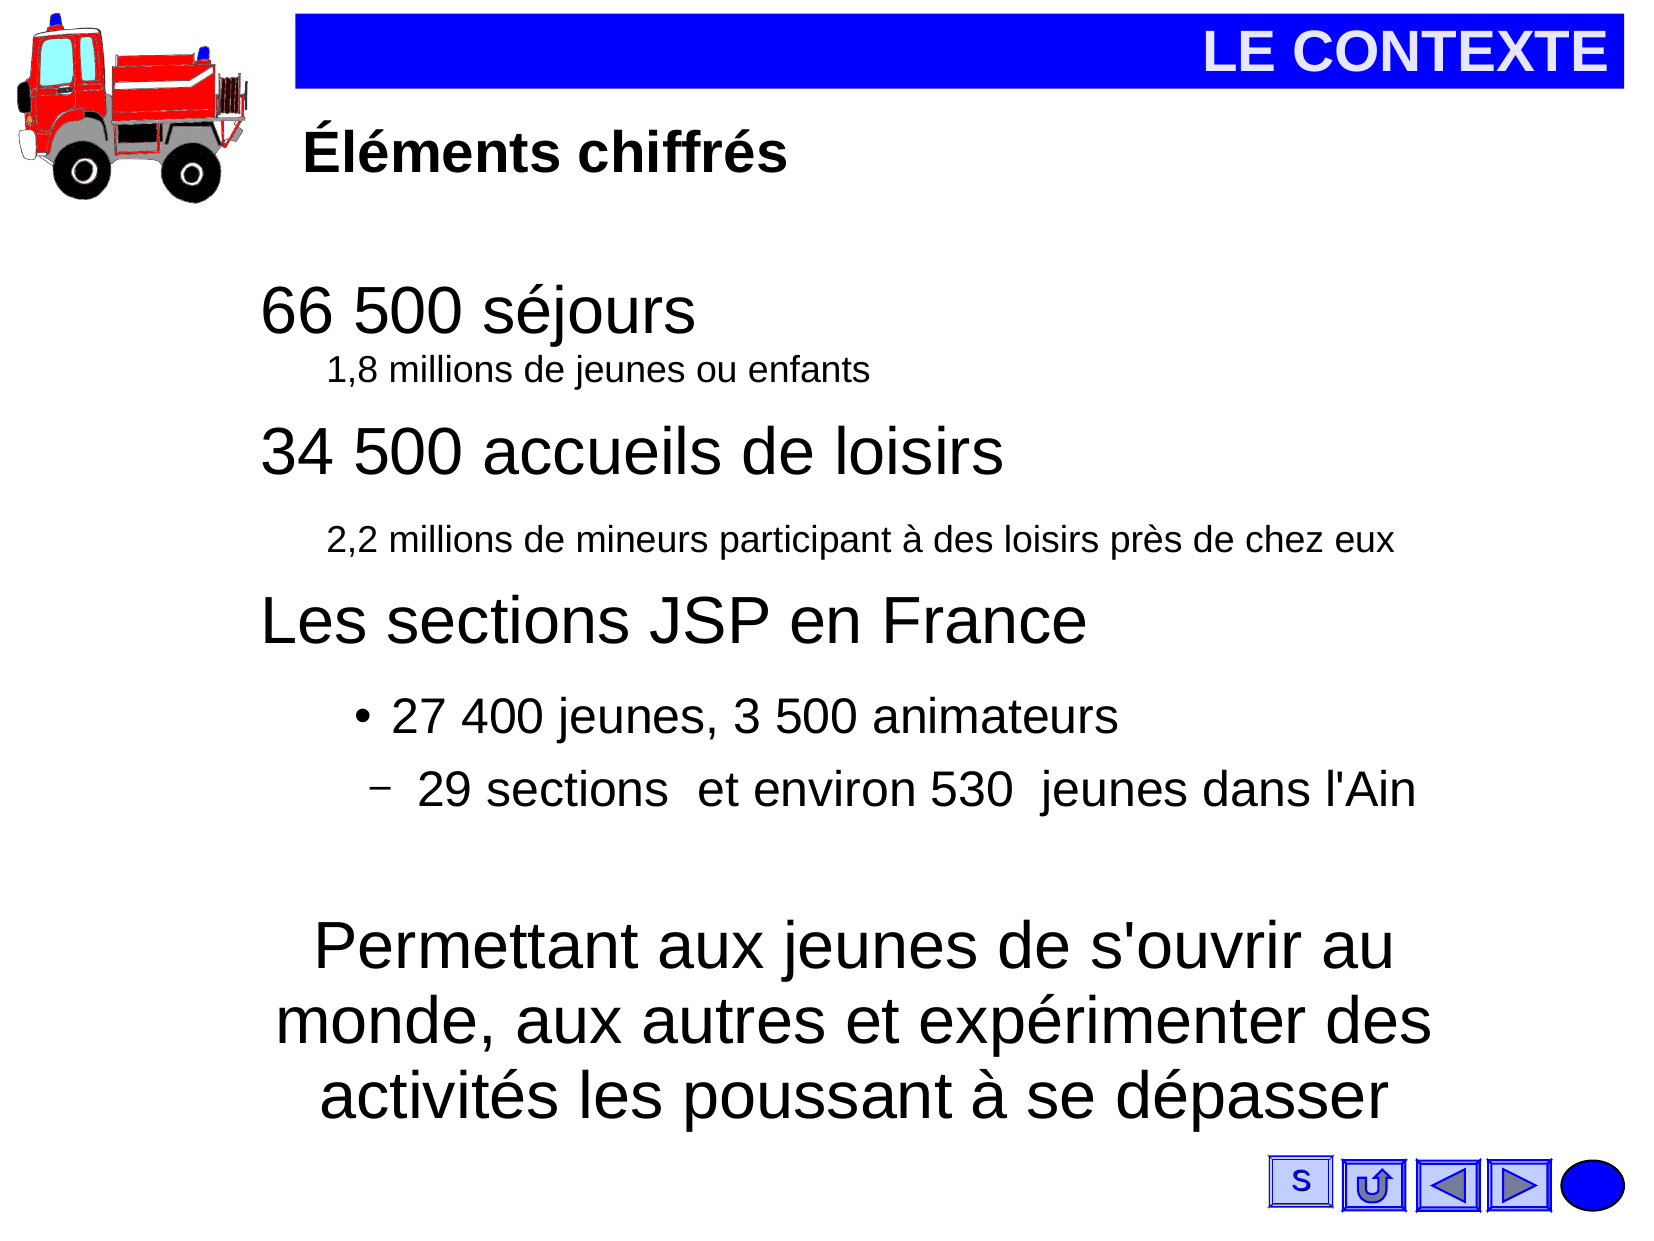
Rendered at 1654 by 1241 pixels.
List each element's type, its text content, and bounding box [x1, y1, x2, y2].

picture [8, 8, 257, 216]
text_box [1561, 1160, 1625, 1211]
text_box LE CONTEXTE [295, 13, 1625, 89]
text_box Éléments chiffrés [287, 112, 821, 193]
list 66 500 séjours 1,8 millions de jeunes ou enfants 34 500 accueils de loisirs 2,2 millions de mineurs participant à des loisirs près de chez eux Les sections JSP en France 27 400 jeunes, 3 500 animateurs 29 sections et environ 530 jeunes dans l'Ain Permettant aux jeunes de s'ouvrir au monde, aux autres et expérimenter des activités les poussant à se dépasser [189, 265, 1465, 1232]
